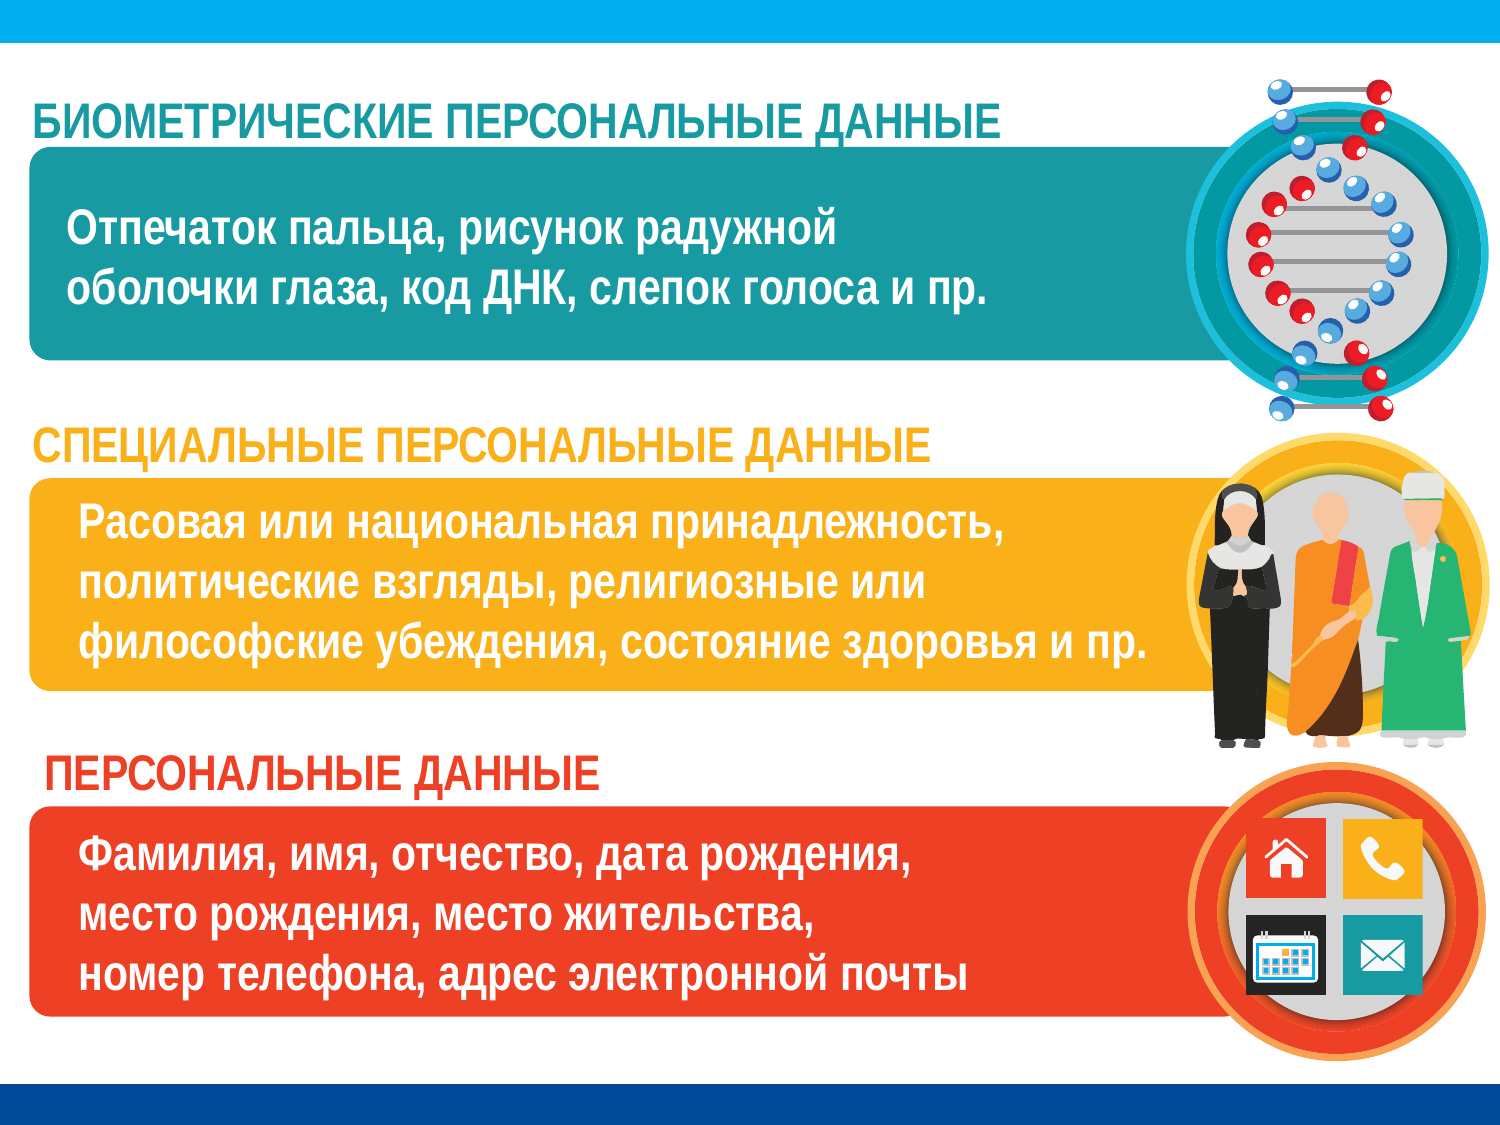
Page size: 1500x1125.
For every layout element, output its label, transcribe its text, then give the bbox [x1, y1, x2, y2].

text_box ПЕРСОНАЛЬНЫЕ ДАННЫЕ [29, 733, 616, 808]
text_box [0, 1084, 1500, 1125]
text_box БИОМЕТРИЧЕСКИЕ ПЕРСОНАЛЬНЫЕ ДАННЫЕ [18, 81, 1199, 156]
text_box СПЕЦИАЛЬНЫЕ ПЕРСОНАЛЬНЫЕ ДАННЫЕ [18, 405, 948, 480]
text_box Расовая или национальная принадлежность, политические взгляды, религиозные или философские убеждения, состояние здоровья и пр. [64, 481, 1186, 676]
text_box [0, 0, 1500, 43]
text_box Отпечаток пальца, рисунок радужной оболочки глаза, код ДНК, слепок голоса и пр. [52, 187, 1198, 322]
text_box Фамилия, имя, отчество, дата рождения, место рождения, место жительства, номер телефона, адрес электронной почты [64, 813, 1175, 1008]
picture [29, 75, 1500, 1084]
